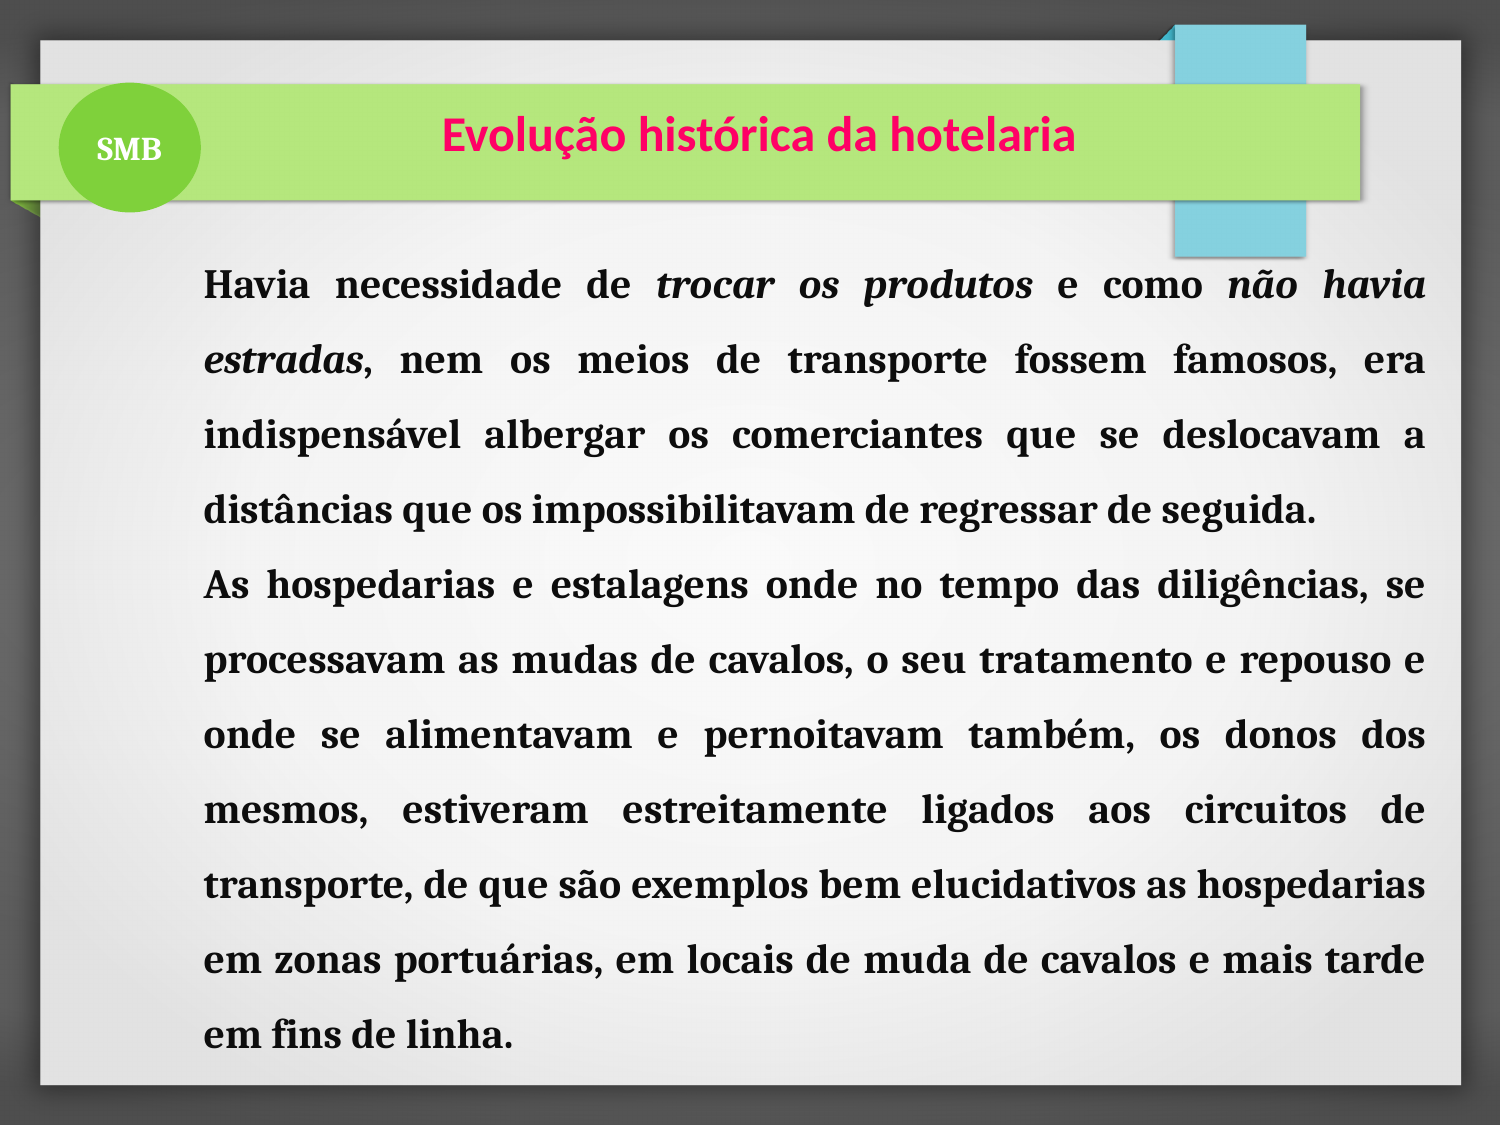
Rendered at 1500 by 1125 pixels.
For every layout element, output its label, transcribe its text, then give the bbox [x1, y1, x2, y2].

picture [0, 0, 1500, 1125]
text_box Havia necessidade de trocar os produtos e como não havia estradas, nem os meios de transporte fossem famosos, era indispensável albergar os comerciantes que se deslocavam a distâncias que os impossibilitavam de regressar de seguida. As hospedarias e estalagens onde no tempo das diligências, se processavam as mudas de cavalos, o seu tratamento e repouso e onde se alimentavam e pernoitavam também, os donos dos mesmos, estiveram estreitamente ligados aos circuitos de transporte, de que são exemplos bem elucidativos as hospedarias em zonas portuárias, em locais de muda de cavalos e mais tarde em fins de linha. [188, 224, 1442, 1065]
text_box Evolução histórica da hotelaria [210, 94, 1300, 170]
text_box SMB [58, 82, 201, 213]
